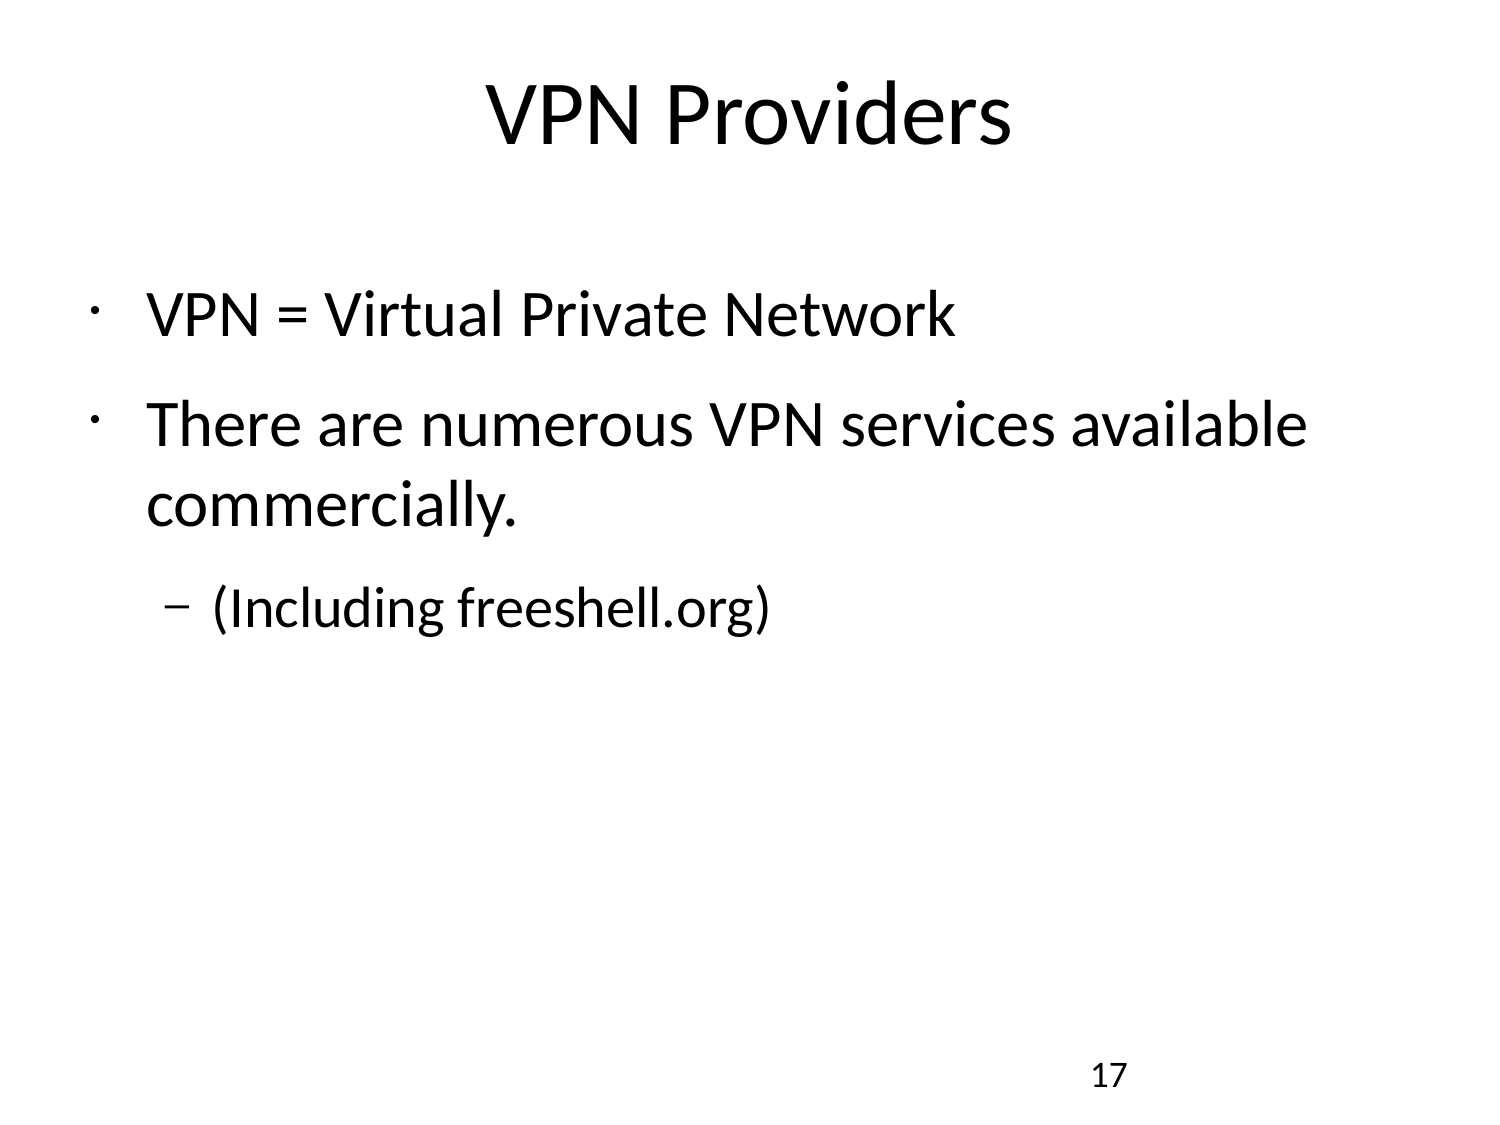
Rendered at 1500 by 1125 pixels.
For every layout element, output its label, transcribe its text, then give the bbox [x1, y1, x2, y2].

slide_number <number> [1074, 1042, 1425, 1103]
title VPN Providers [75, 45, 1425, 233]
list VPN = Virtual Private Network There are numerous VPN services available commercially. (Including freeshell.org) [75, 262, 1425, 1005]
